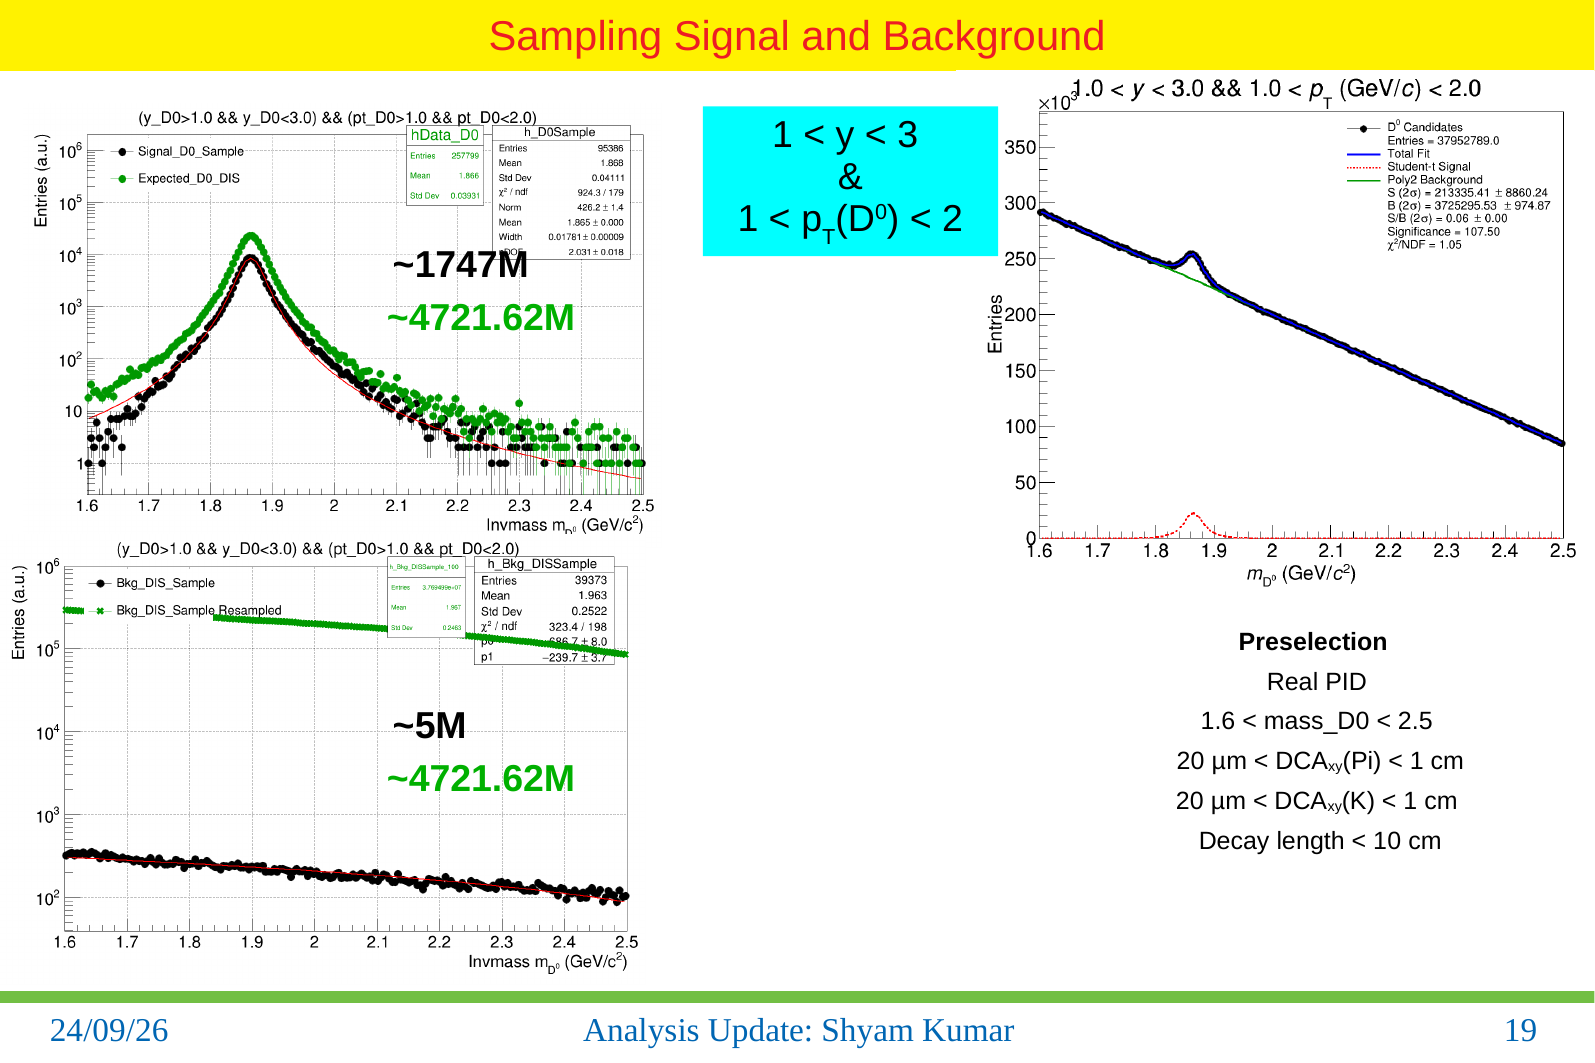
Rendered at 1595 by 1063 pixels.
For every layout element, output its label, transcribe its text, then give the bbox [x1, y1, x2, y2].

title Sampling Signal and Background [0, 0, 1595, 71]
text_box Preselection Real PID 1.6 < mass_D0 < 2.5 20 µm < DCAxy(Pi) < 1 cm 20 µm < DCAxy(K) < 1 cm Decay length < 10 cm [1122, 620, 1512, 951]
text_box ~4721.62M [372, 289, 656, 347]
text_box 1 < y < 3 & 1 < pT(D0) < 2 [702, 106, 999, 257]
picture [956, 70, 1595, 590]
text_box ~1747M [377, 236, 662, 294]
text_box ~5M [377, 696, 662, 754]
picture [0, 103, 662, 985]
text_box ~4721.62M [372, 750, 656, 807]
